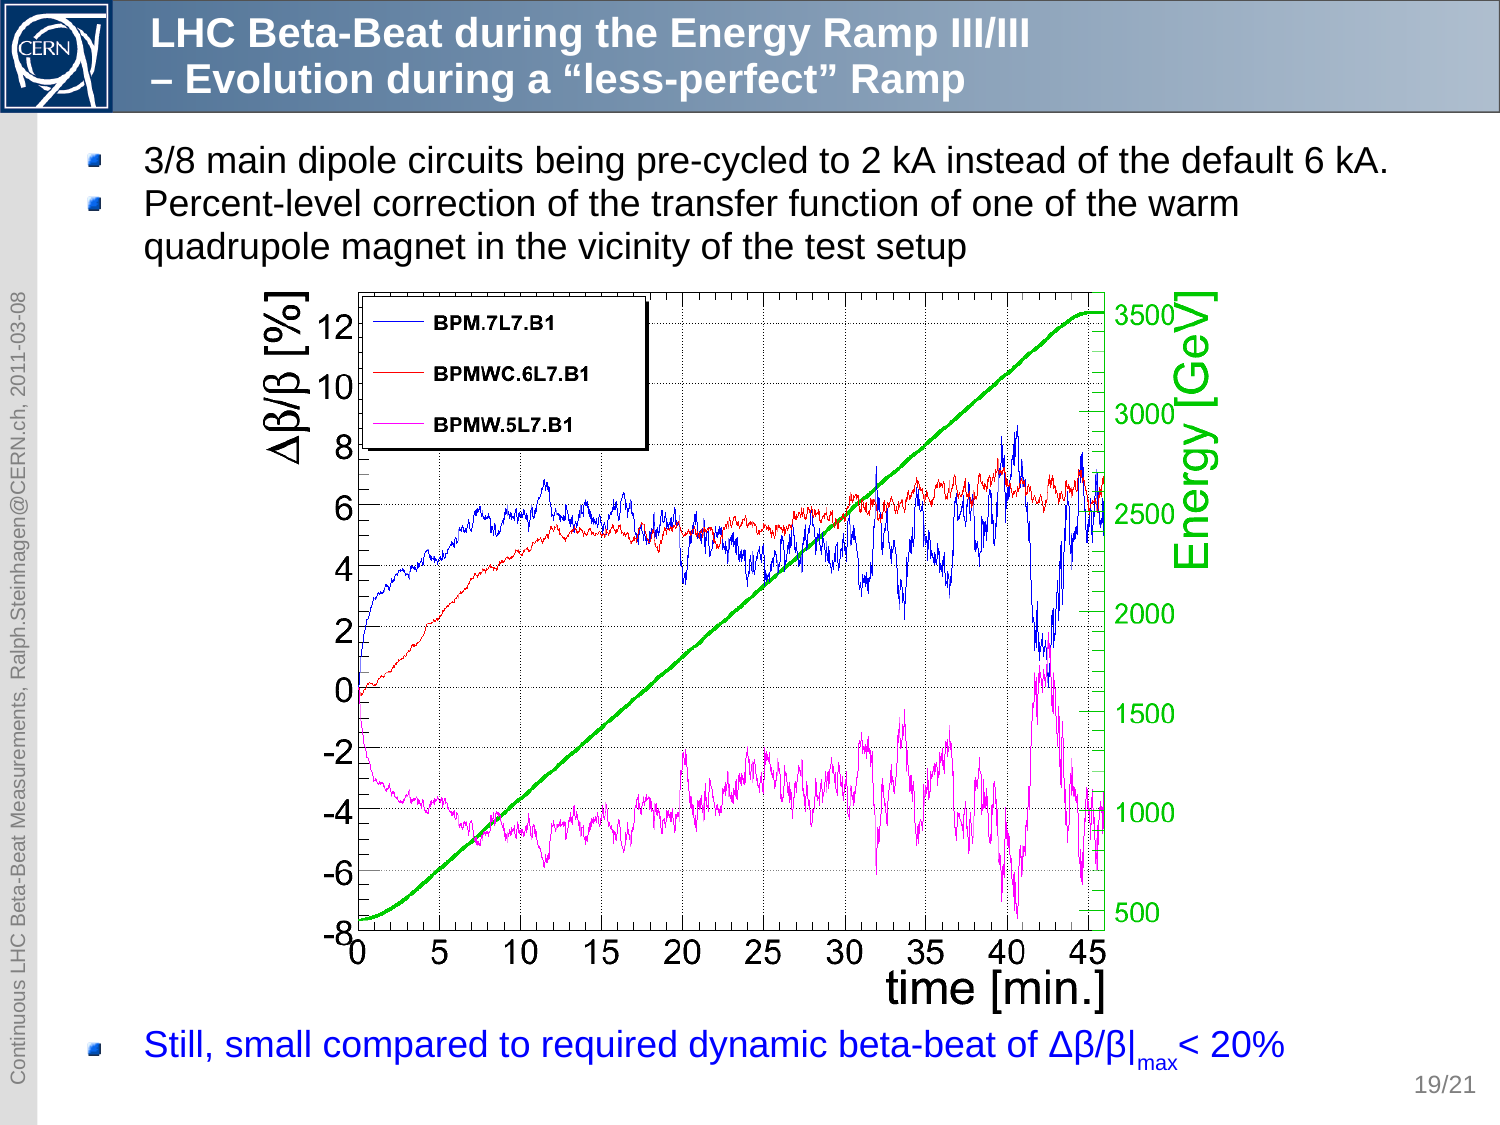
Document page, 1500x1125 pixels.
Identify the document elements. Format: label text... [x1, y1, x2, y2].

picture [0, 0, 113, 113]
list 3/8 main dipole circuits being pre-cycled to 2 kA instead of the default 6 kA. Percent-level correction of the transfer function of one of the warm quadrupole magnet in the vicinity of the test setup Still, small compared to required dynamic beta-beat of Δβ/β|max< 20% [87, 137, 1438, 1075]
title LHC Beta-Beat during the Energy Ramp III/III – Evolution during a “less-perfect” Ramp [150, 7, 1447, 106]
picture [262, 277, 1219, 1019]
